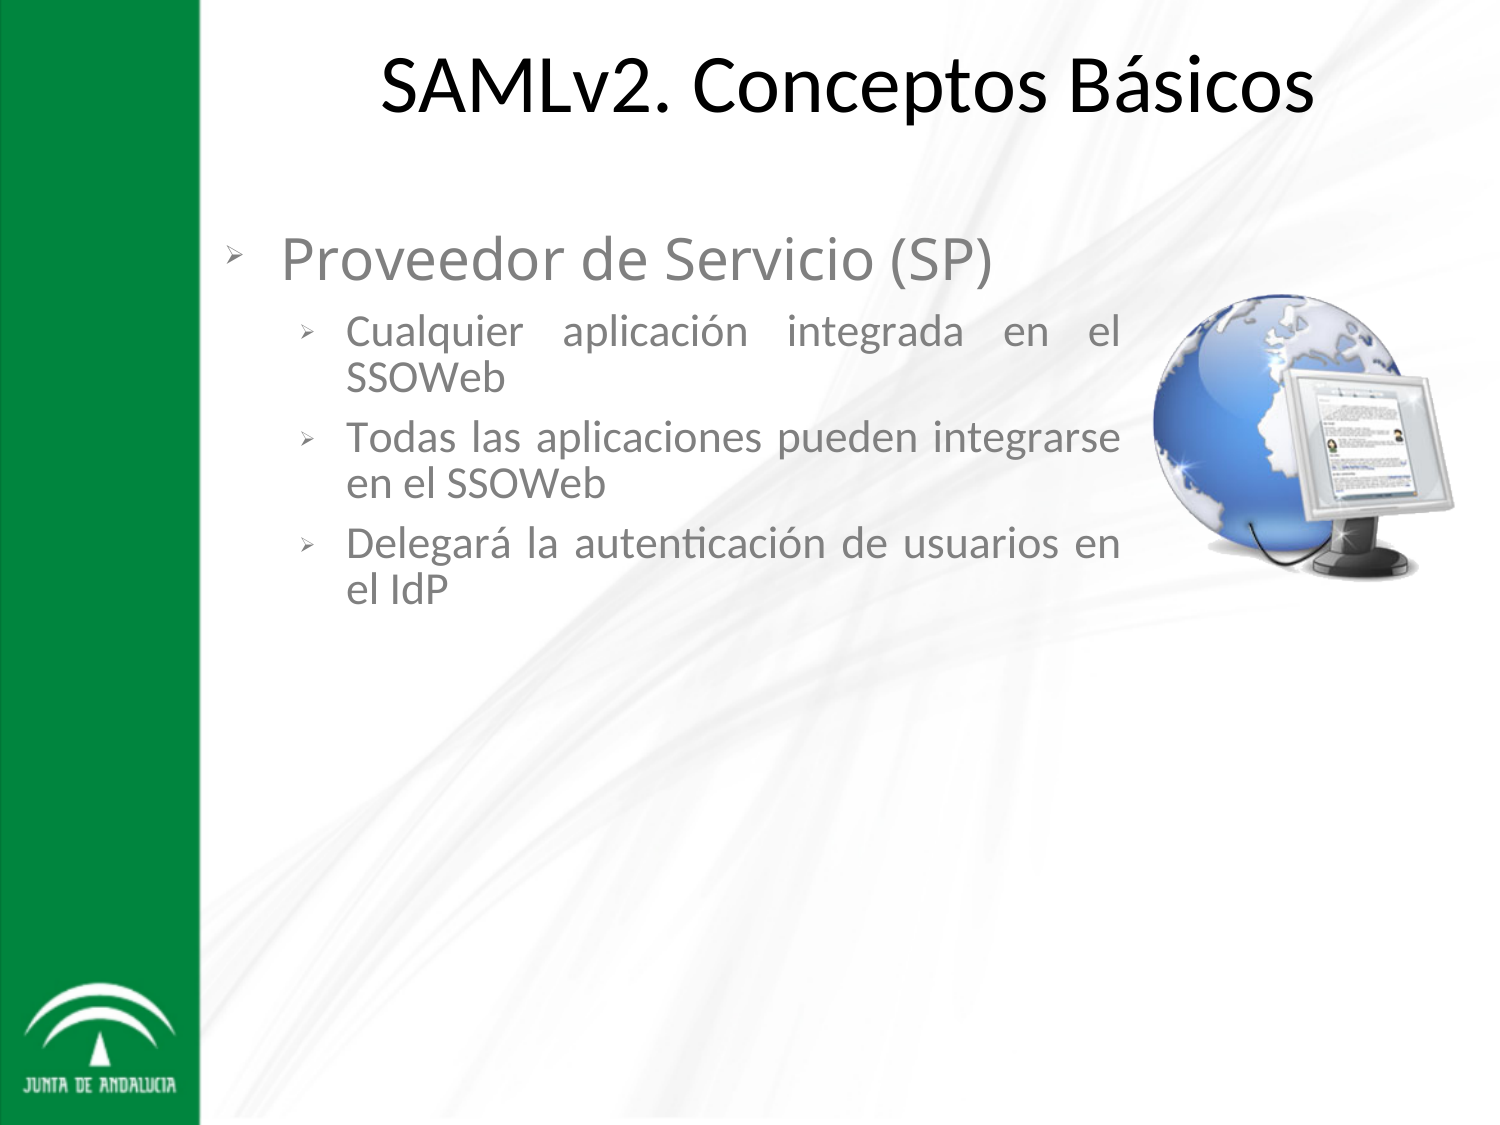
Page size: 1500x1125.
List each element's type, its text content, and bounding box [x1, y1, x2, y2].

list Proveedor de Servicio (SP) Cualquier aplicación integrada en el SSOWeb Todas las aplicaciones pueden integrarse en el SSOWeb Delegará la autenticación de usuarios en el IdP [224, 218, 1123, 870]
picture [0, 0, 1500, 1125]
title SAMLv2. Conceptos Básicos [183, 38, 1500, 146]
